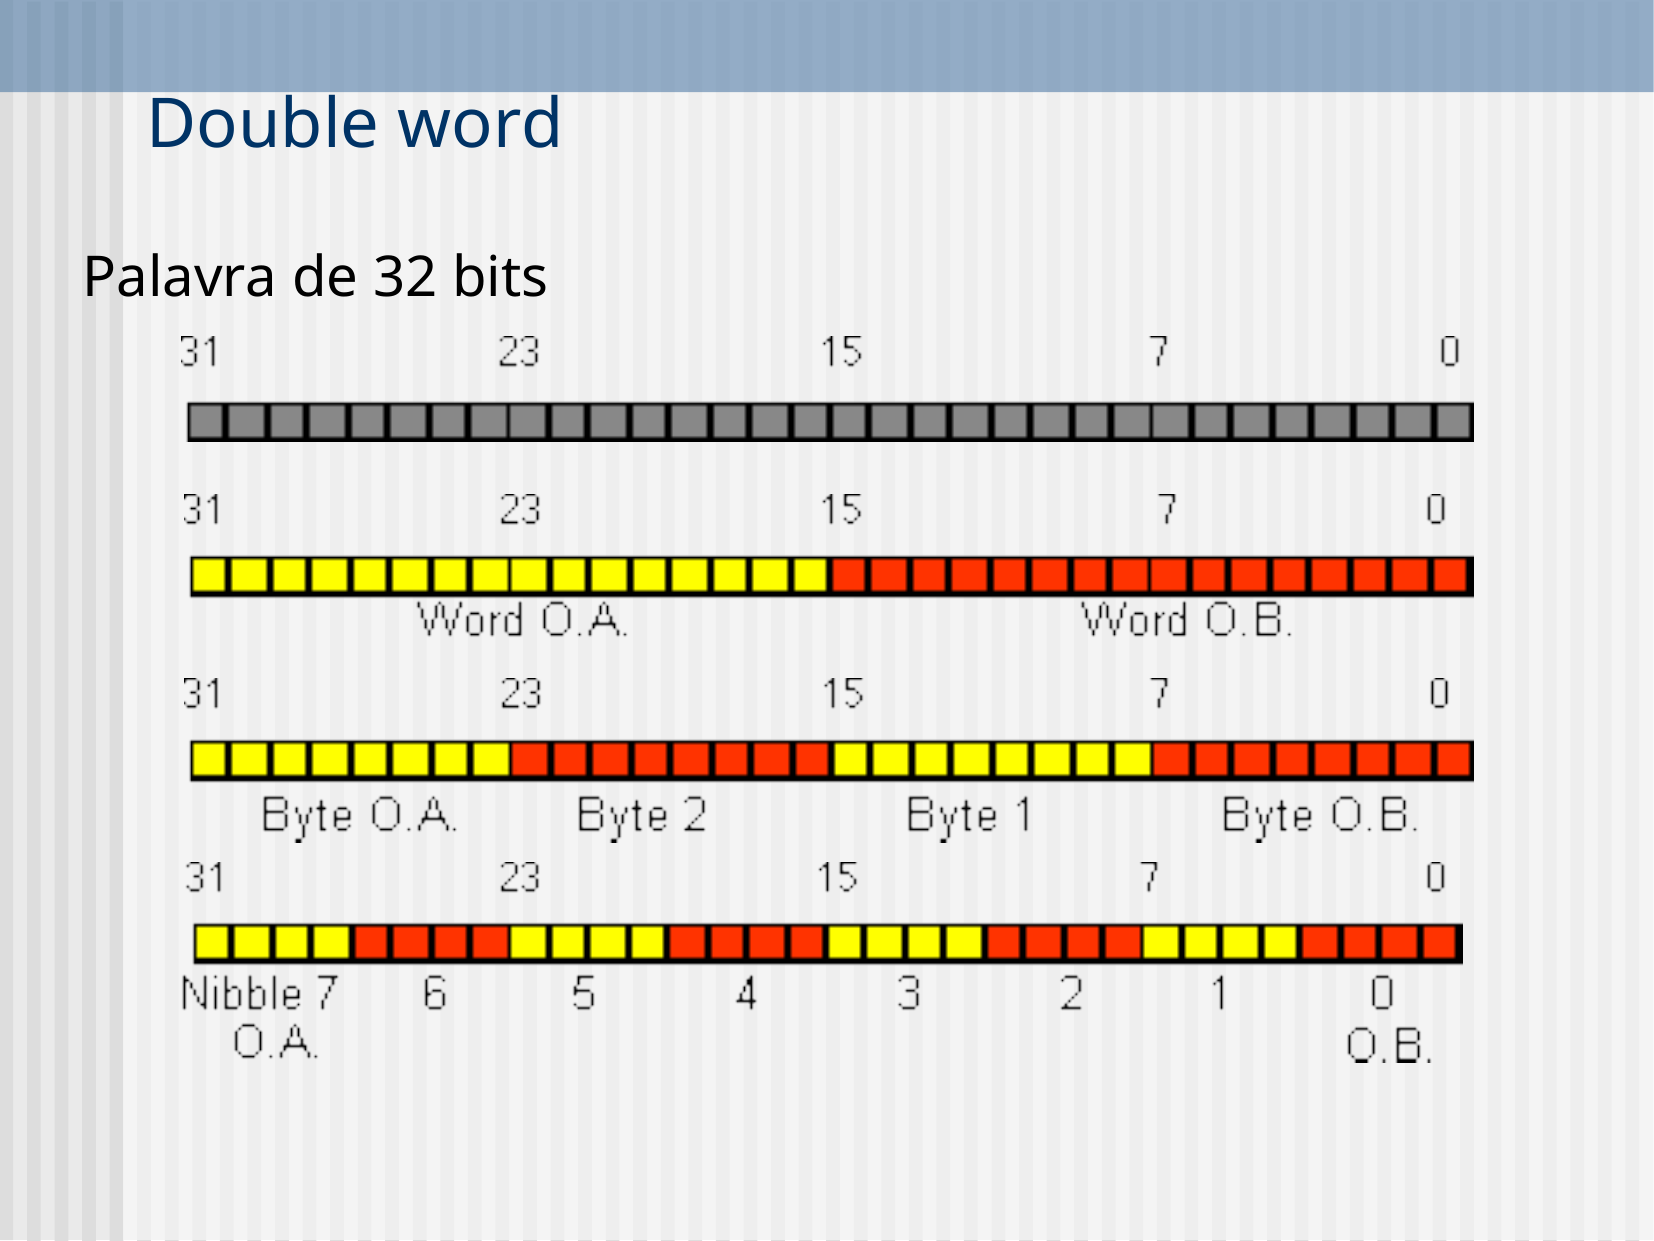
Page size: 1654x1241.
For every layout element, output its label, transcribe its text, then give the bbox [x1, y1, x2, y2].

list Palavra de 32 bits [82, 236, 1571, 325]
title Double word [146, 36, 1536, 204]
picture [184, 494, 1474, 641]
picture [181, 336, 1474, 442]
picture [184, 678, 1474, 844]
picture [177, 862, 1463, 1063]
